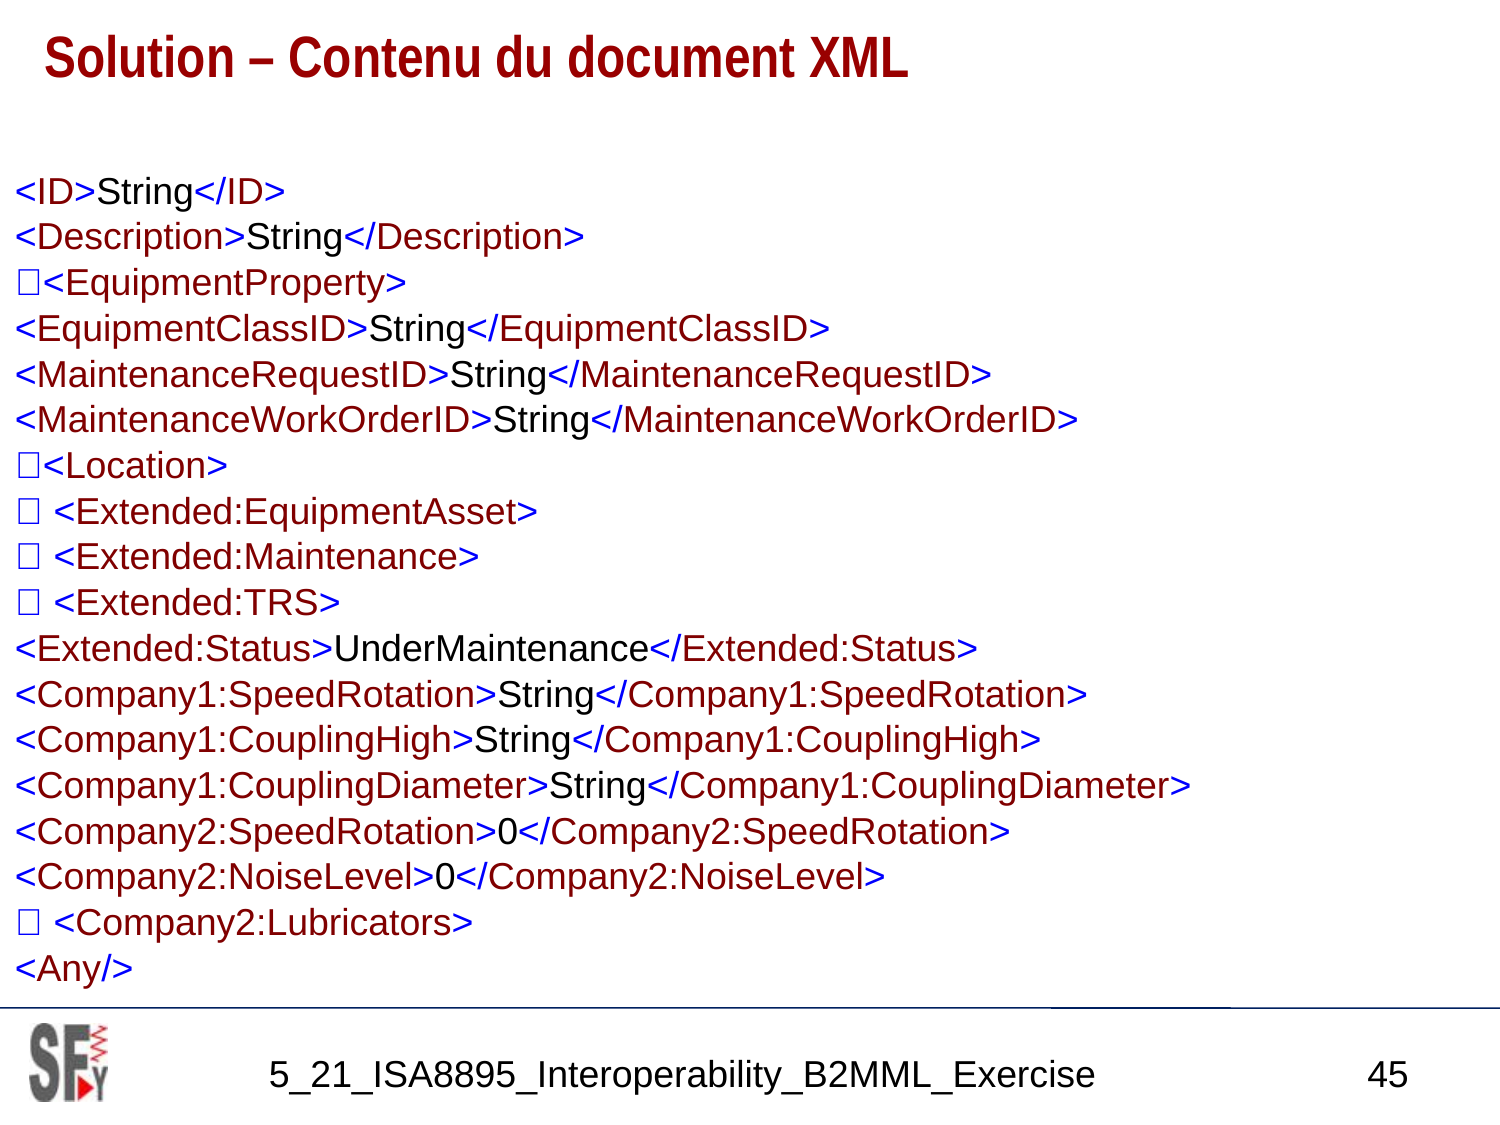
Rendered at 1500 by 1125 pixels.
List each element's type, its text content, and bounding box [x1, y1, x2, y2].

slide_number <numéro> [1352, 1034, 1490, 1103]
text_box <ID>String</ID> <Description>String</Description> <EquipmentProperty> <EquipmentClassID>String</EquipmentClassID> <MaintenanceRequestID>String</MaintenanceRequestID> <MaintenanceWorkOrderID>String</MaintenanceWorkOrderID> <Location>  <Extended:EquipmentAsset>  <Extended:Maintenance>  <Extended:TRS> <Extended:Status>UnderMaintenance</Extended:Status> <Company1:SpeedRotation>String</Company1:SpeedRotation> <Company1:CouplingHigh>String</Company1:CouplingHigh> <Company1:CouplingDiameter>String</Company1:CouplingDiameter> <Company2:SpeedRotation>0</Company2:SpeedRotation> <Company2:NoiseLevel>0</Company2:NoiseLevel>  <Company2:Lubricators> <Any/> [0, 174, 1500, 995]
footer 5_21_ISA8895_Interoperability_B2MML_Exercise [253, 1034, 1336, 1103]
title Solution – Contenu du document XML [29, 12, 1471, 138]
picture [29, 1023, 108, 1102]
